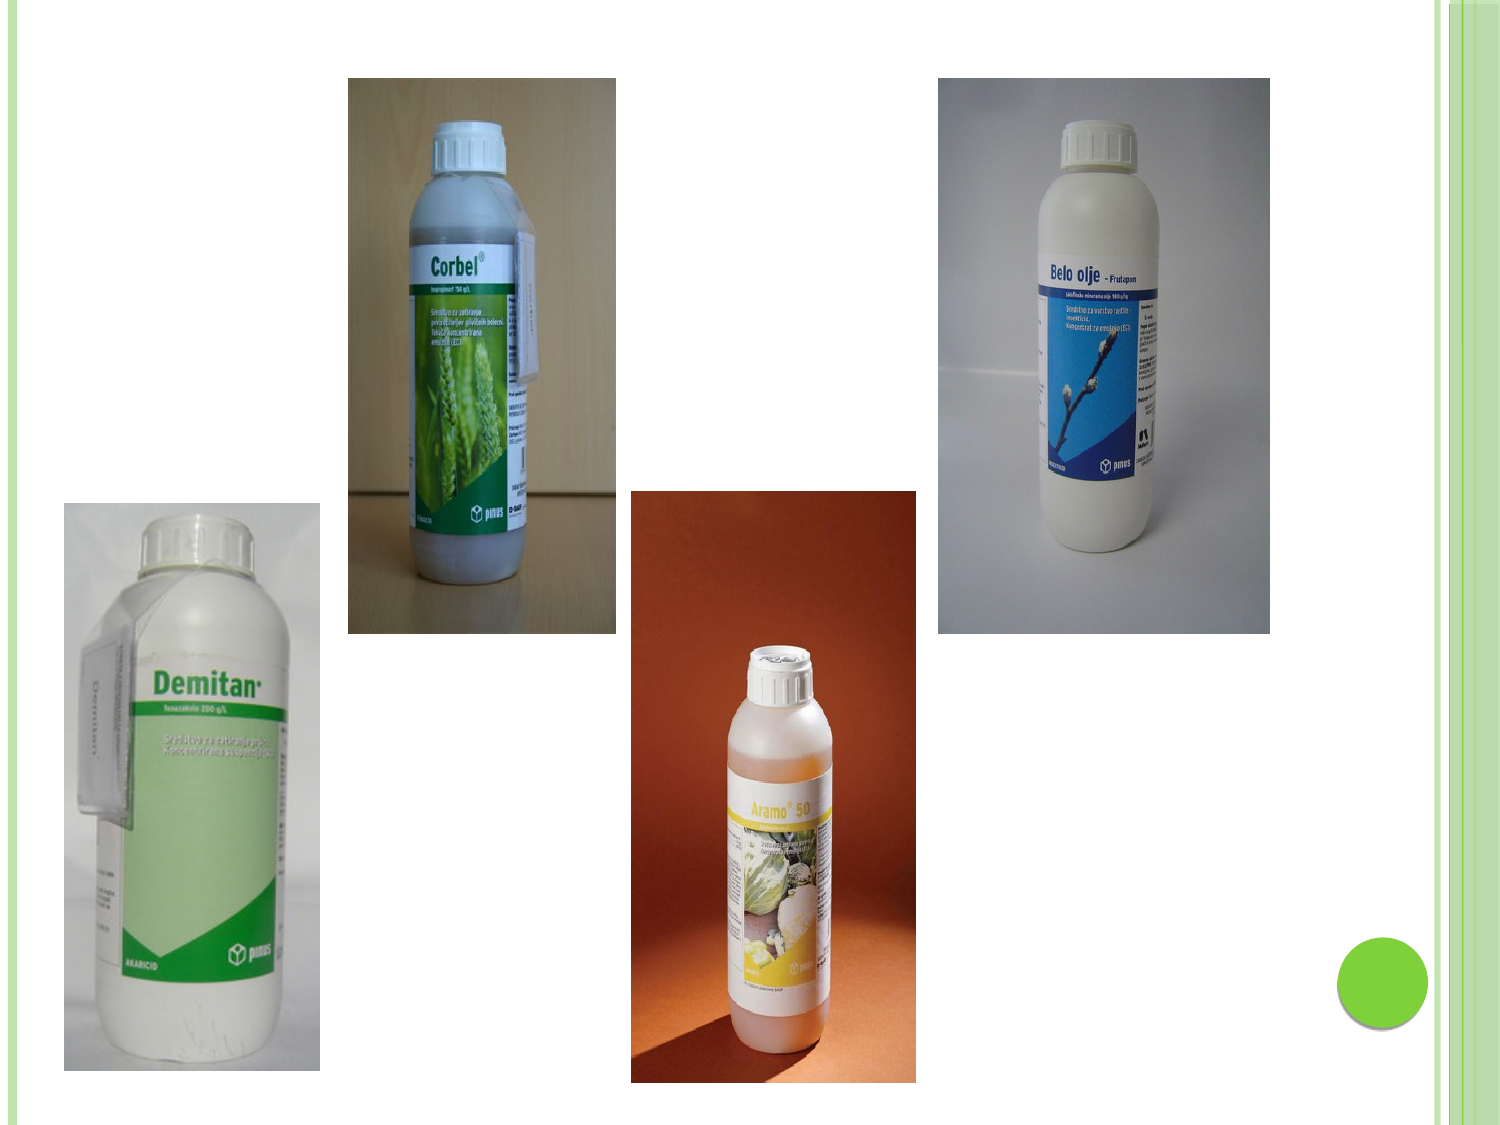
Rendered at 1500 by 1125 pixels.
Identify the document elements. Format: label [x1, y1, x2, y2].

picture [938, 78, 1270, 634]
picture [631, 491, 916, 1083]
picture [348, 78, 616, 634]
picture [64, 503, 320, 1071]
